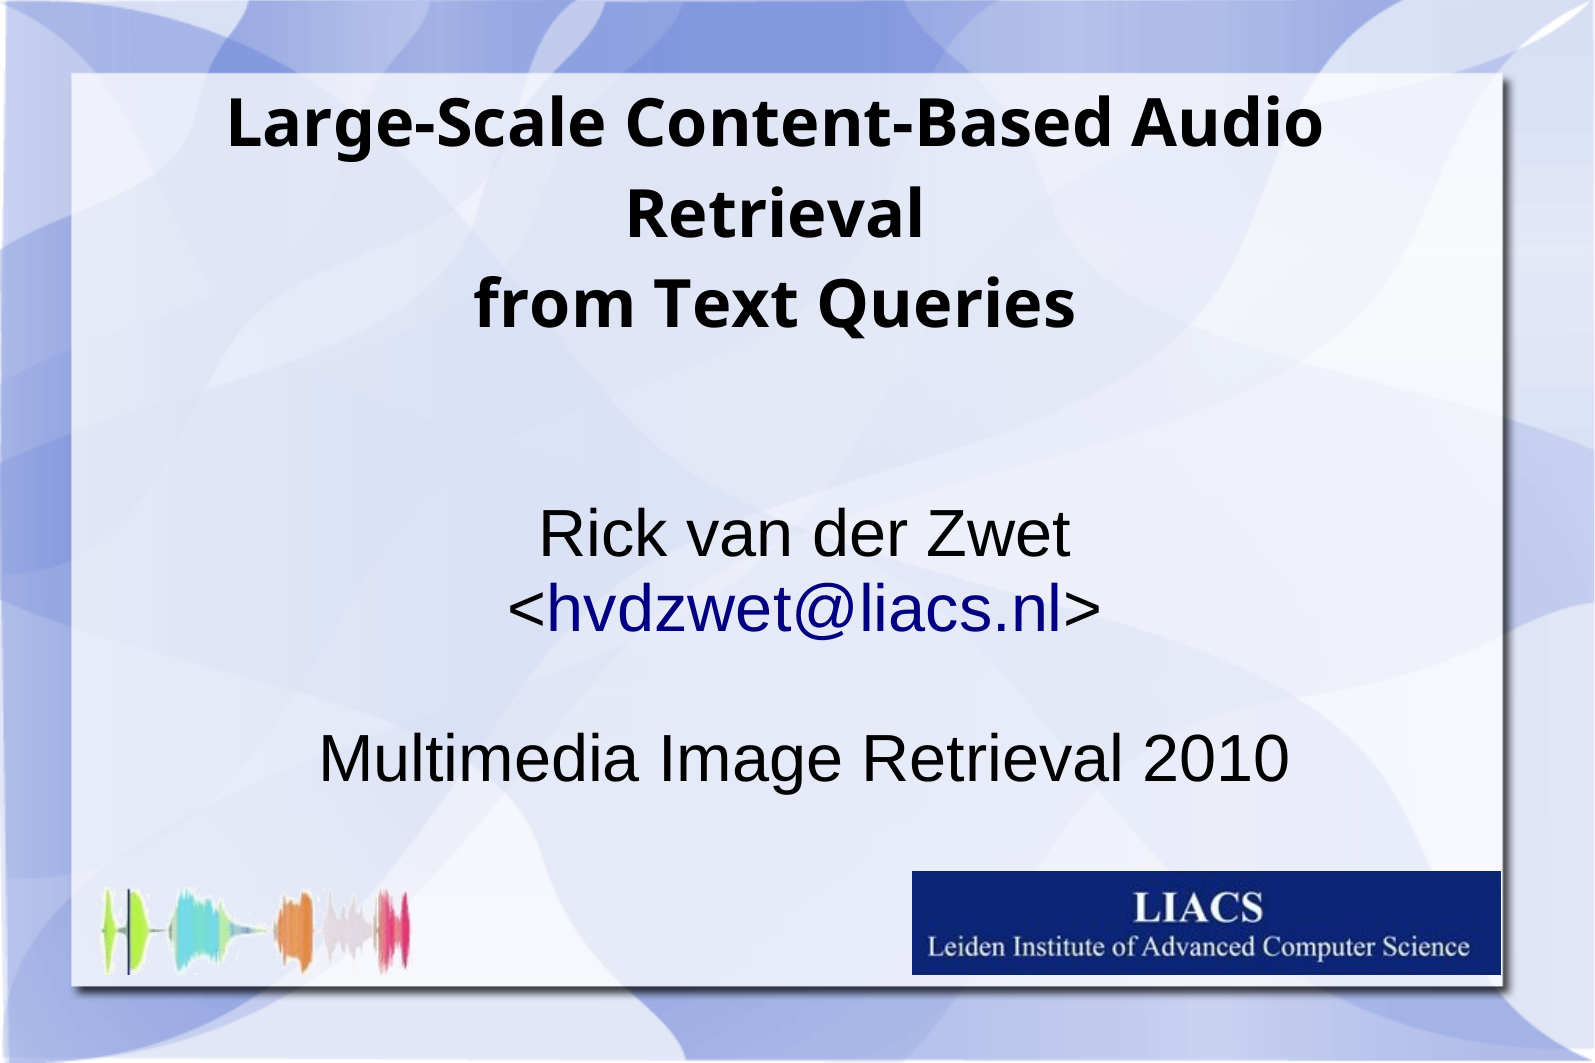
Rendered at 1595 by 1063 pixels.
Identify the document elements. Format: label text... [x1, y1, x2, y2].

picture [0, 0, 1595, 1063]
title Large-Scale Content-Based Audio Retrieval from Text Queries [75, 122, 1476, 301]
subtitle Rick van der Zwet <hvdzwet@liacs.nl> Multimedia Image Retrieval 2010 [150, 375, 1460, 918]
